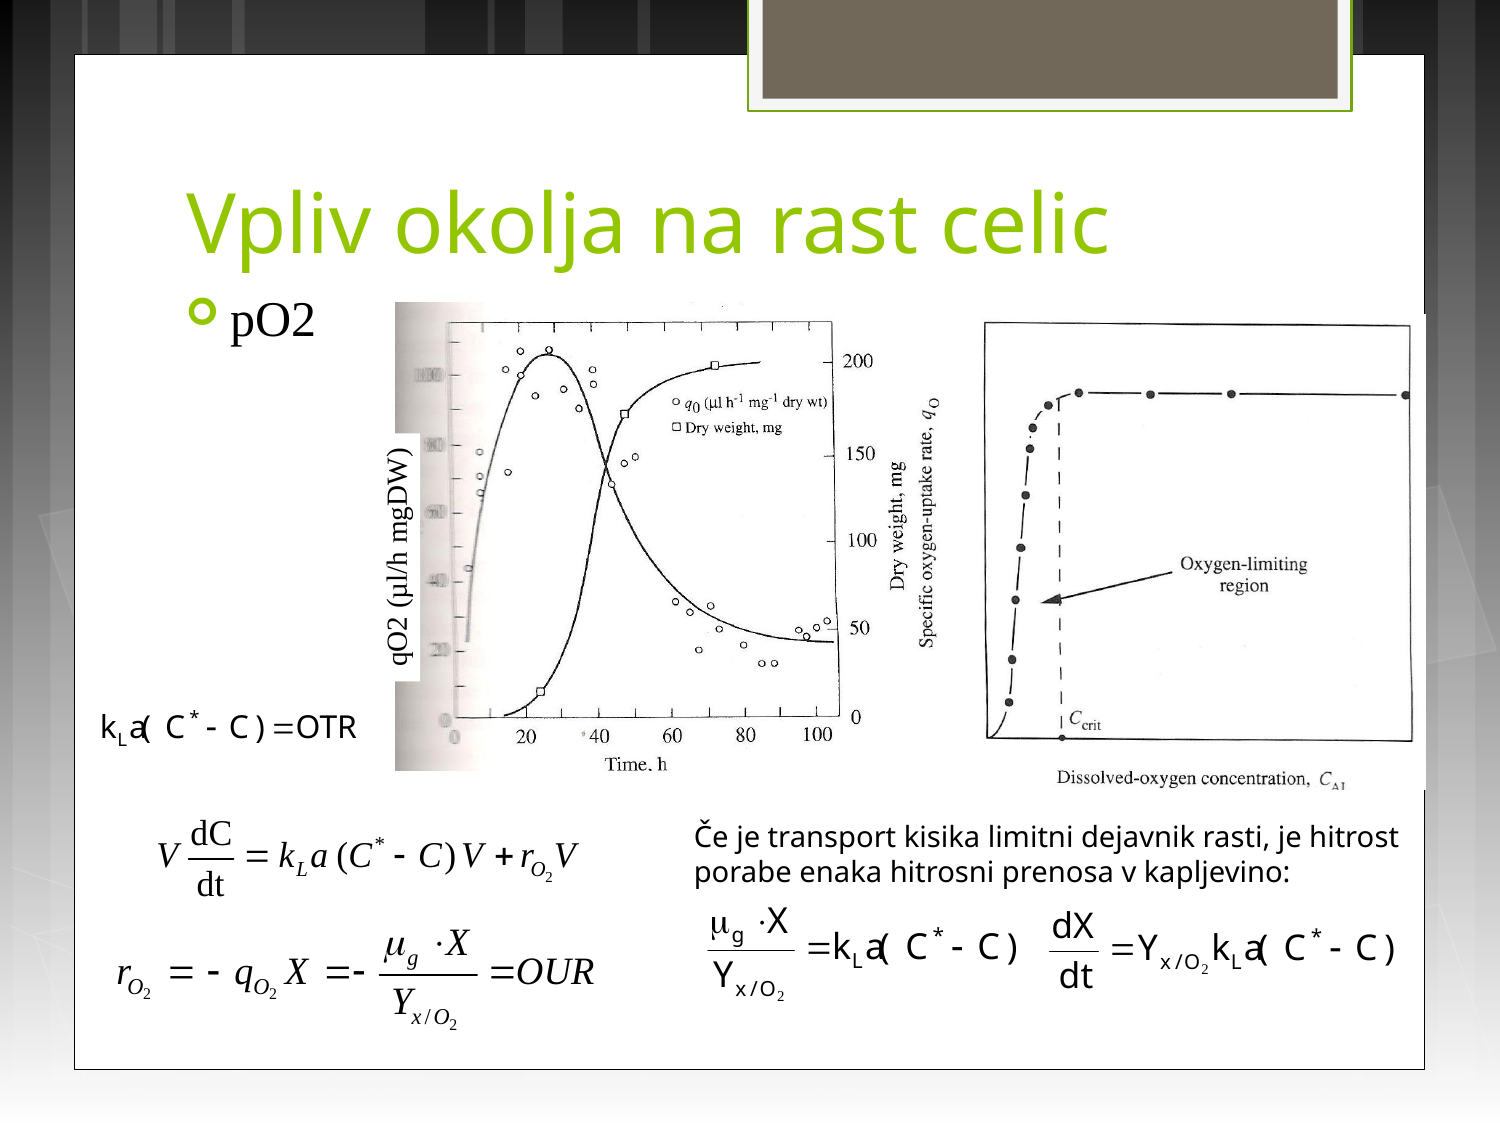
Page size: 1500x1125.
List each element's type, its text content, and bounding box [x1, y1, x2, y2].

picture [917, 314, 1426, 790]
picture [702, 900, 1021, 1011]
picture [154, 810, 586, 905]
chart [702, 901, 1022, 1014]
chart [112, 916, 604, 1041]
text_box qO2 (µl/h mgDW) [370, 433, 421, 682]
picture [395, 302, 916, 771]
chart [1044, 905, 1400, 999]
picture [87, 704, 369, 755]
title Vpliv okolja na rast celic [171, 90, 1324, 278]
list pO2 [159, 278, 1272, 855]
picture [110, 916, 601, 1040]
picture [1043, 904, 1398, 996]
chart [88, 704, 371, 757]
text_box Če je transport kisika limitni dejavnik rasti, je hitrost porabe enaka hitrosni prenosa v kapljevino: [679, 810, 1449, 896]
